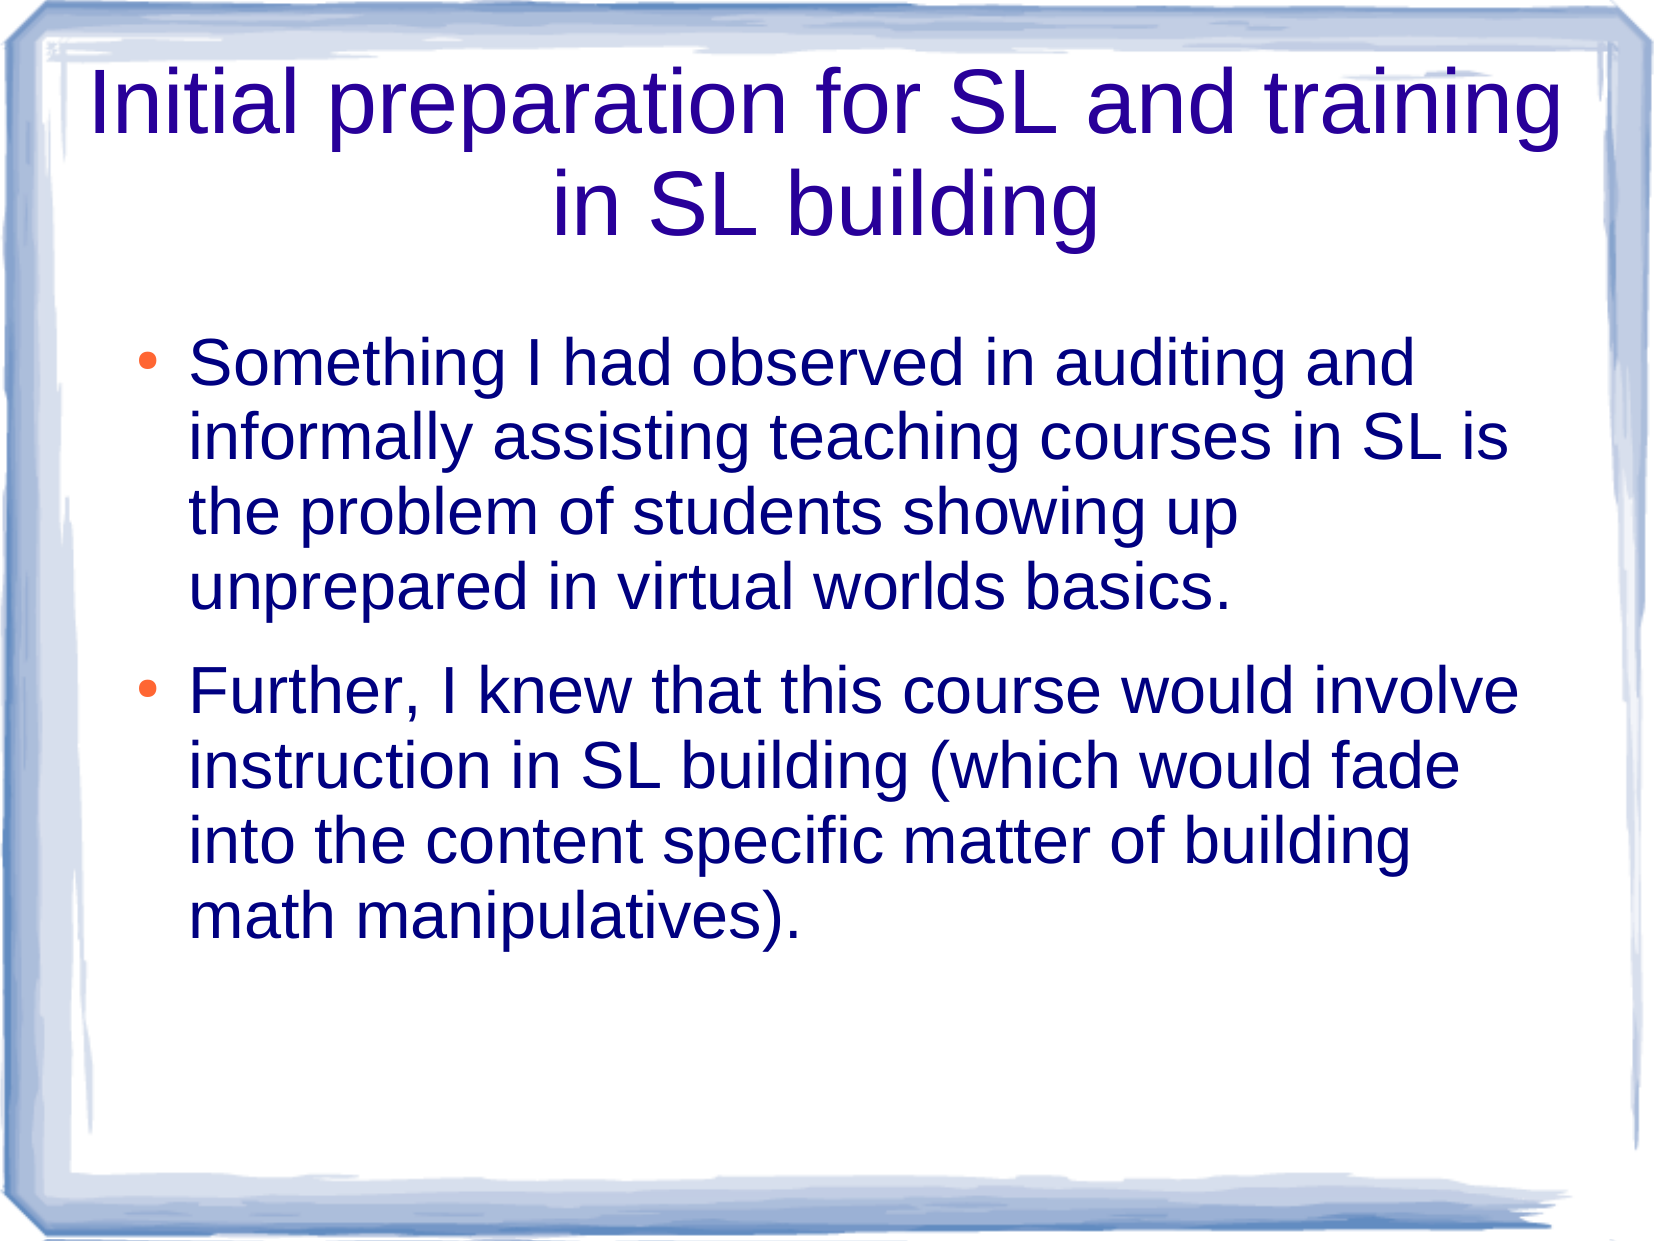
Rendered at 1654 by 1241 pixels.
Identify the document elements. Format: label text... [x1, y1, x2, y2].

title Initial preparation for SL and training in SL building [82, 49, 1571, 257]
picture [0, 0, 1654, 1241]
list Something I had observed in auditing and informally assisting teaching courses in SL is the problem of students showing up unprepared in virtual worlds basics. Further, I knew that this course would involve instruction in SL building (which would fade into the content specific matter of building math manipulatives). [118, 324, 1571, 1057]
